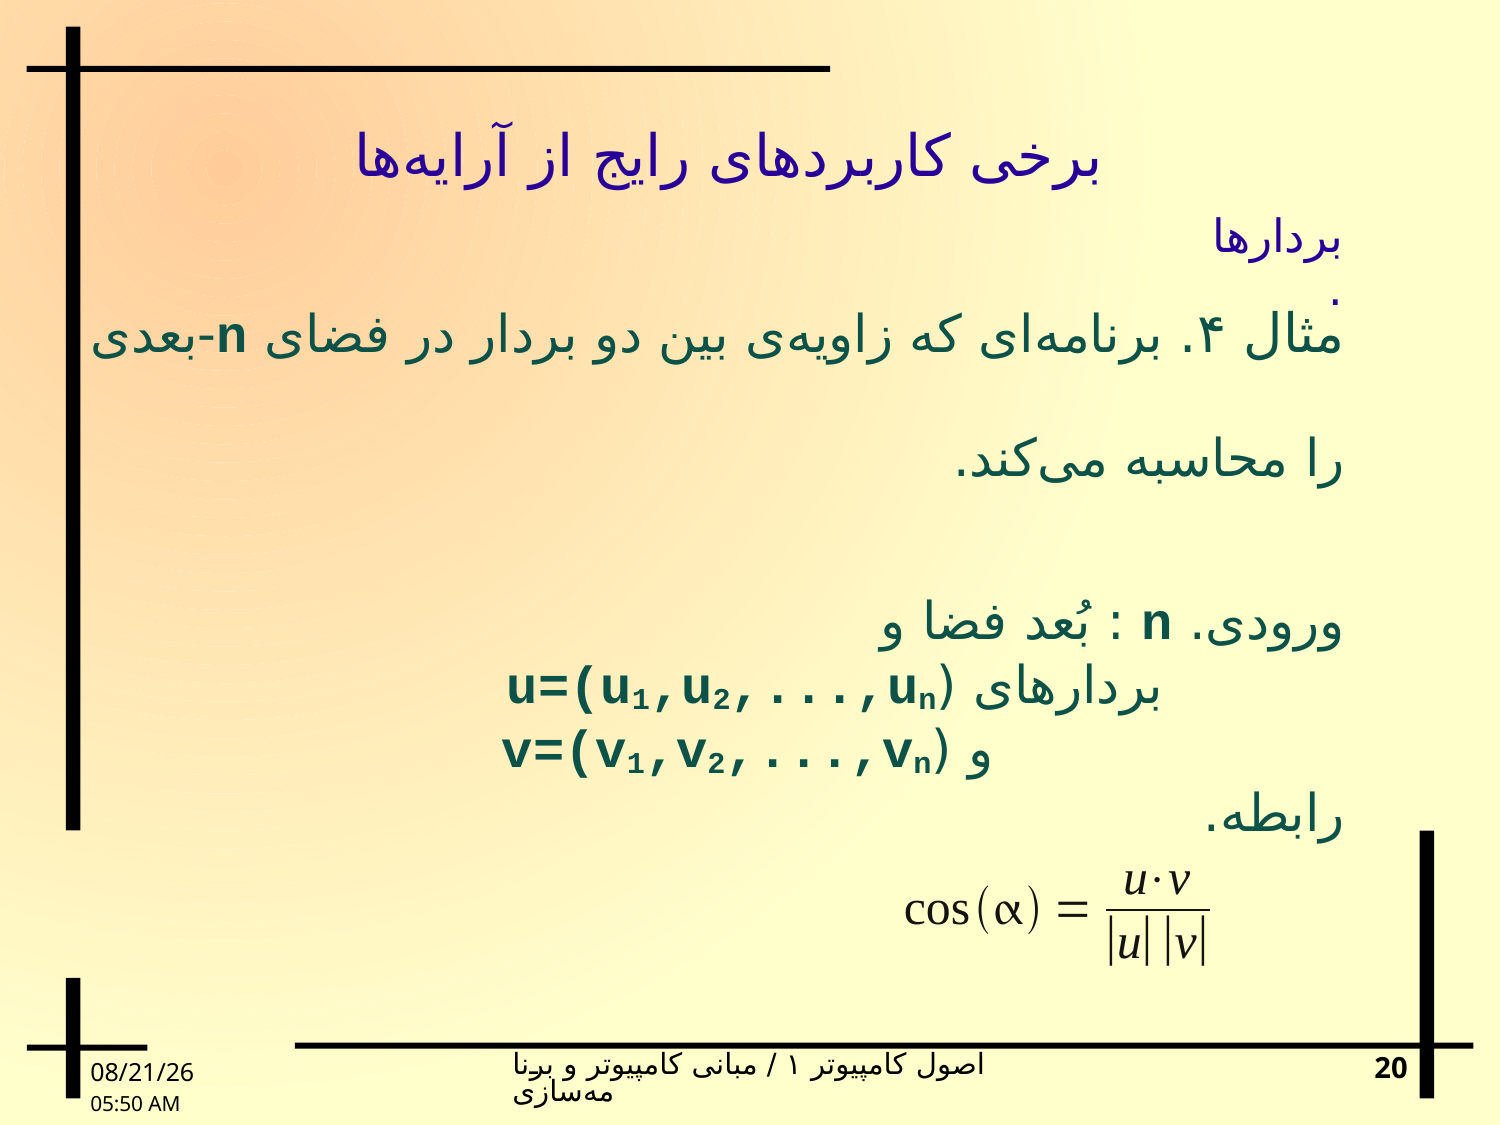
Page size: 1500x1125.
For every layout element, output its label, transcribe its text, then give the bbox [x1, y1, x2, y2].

title بردارها. [1200, 203, 1344, 323]
chart [897, 851, 1219, 970]
title برخی کاربردهای رایج از آرایه‌ها [113, 97, 1344, 217]
list مثال ۴. برنامه‌‌ای که زاویه‌ی بین دو بردار در فضای n-بعدی را محاسبه می‌کند. ورودی. n : بُعد فضا و بردارهای (u=(u1,u2,...,un و (v=(v1,v2,...,vn رابطه. [86, 302, 1398, 999]
